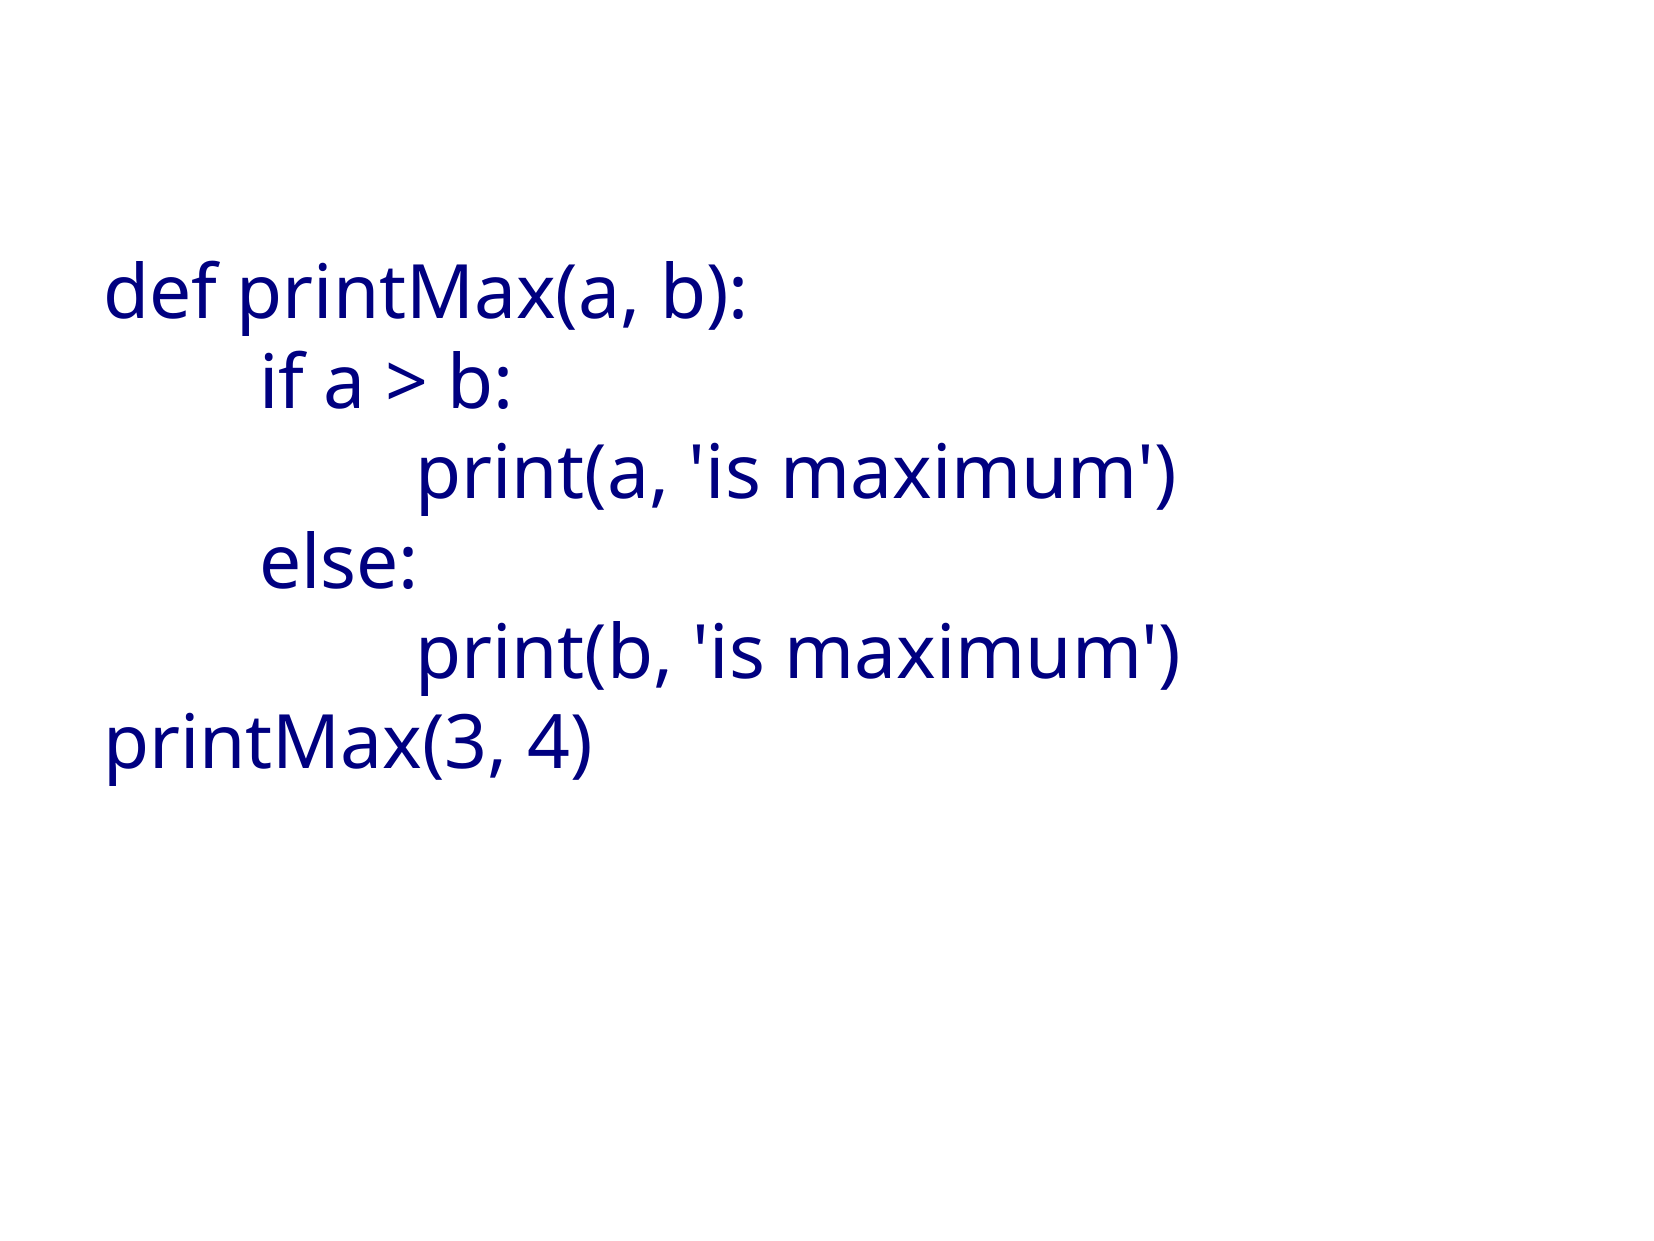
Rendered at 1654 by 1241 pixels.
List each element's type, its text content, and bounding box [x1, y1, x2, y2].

text_box def printMax(a, b): if a > b: print(a, 'is maximum') else: print(b, 'is maximum') printMax(3, 4) [88, 236, 1476, 834]
